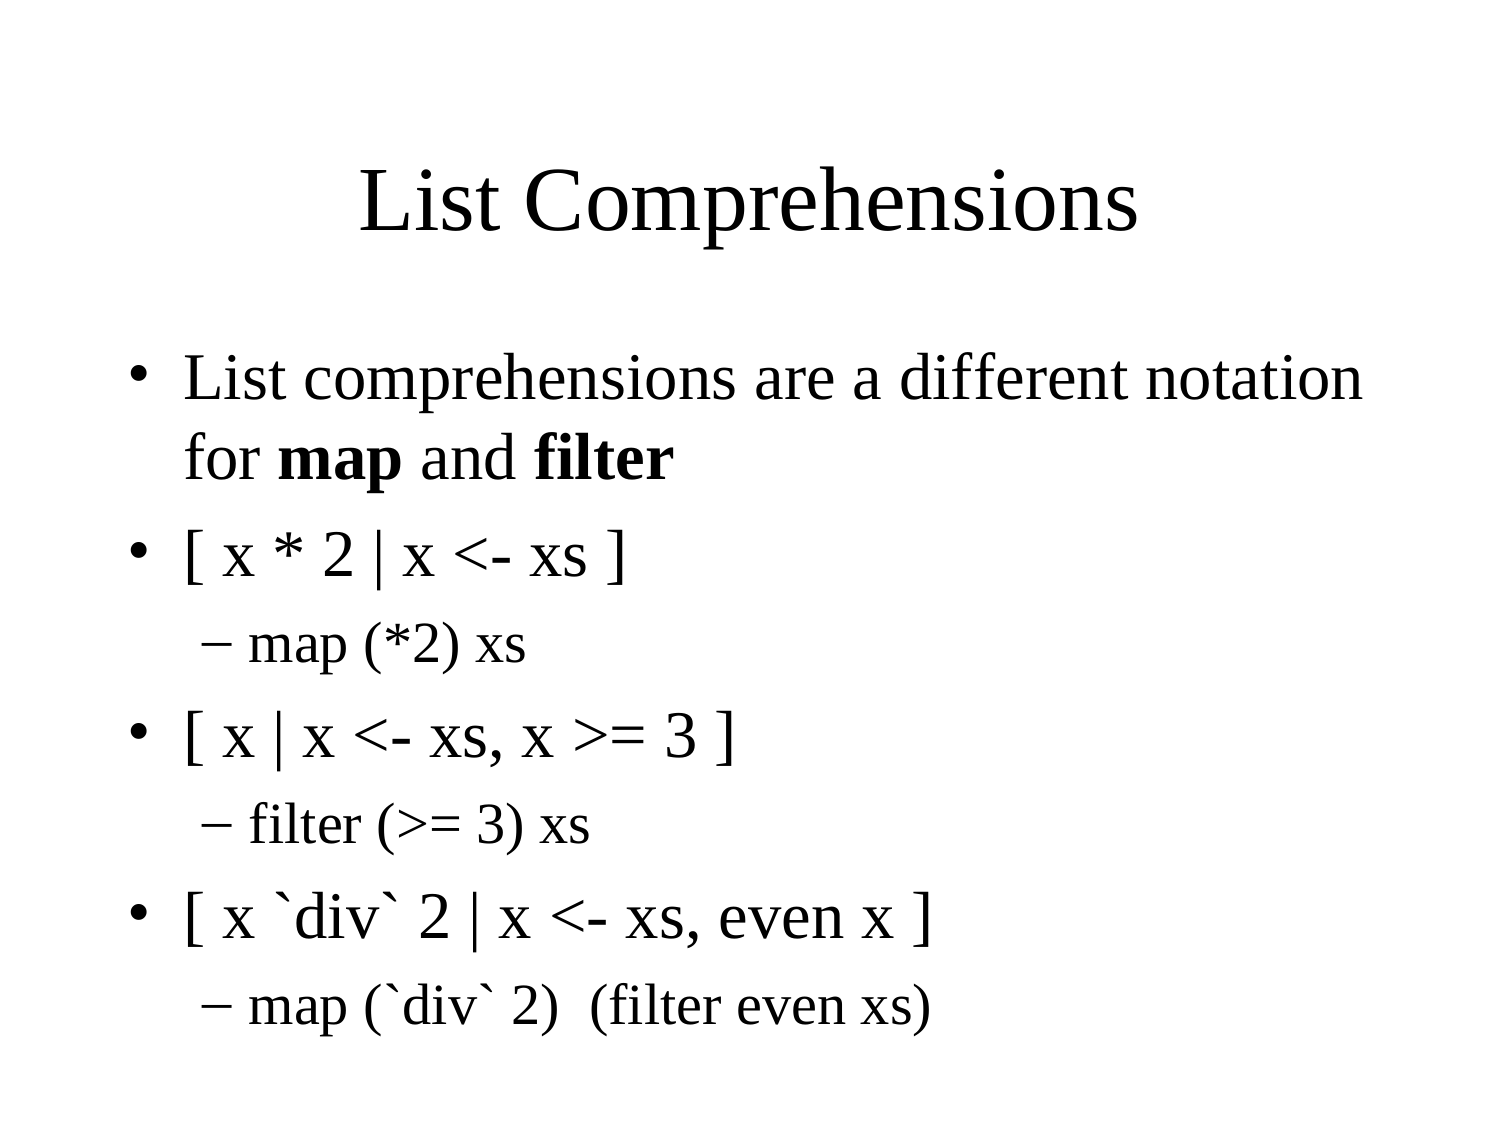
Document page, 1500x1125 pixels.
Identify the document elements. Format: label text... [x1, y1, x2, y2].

list List comprehensions are a different notation for map and filter [ x * 2 | x <- xs ] map (*2) xs [ x | x <- xs, x >= 3 ] filter (>= 3) xs [ x `div` 2 | x <- xs, even x ] map (`div` 2) (filter even xs) [112, 324, 1388, 1088]
title List Comprehensions [112, 92, 1388, 296]
